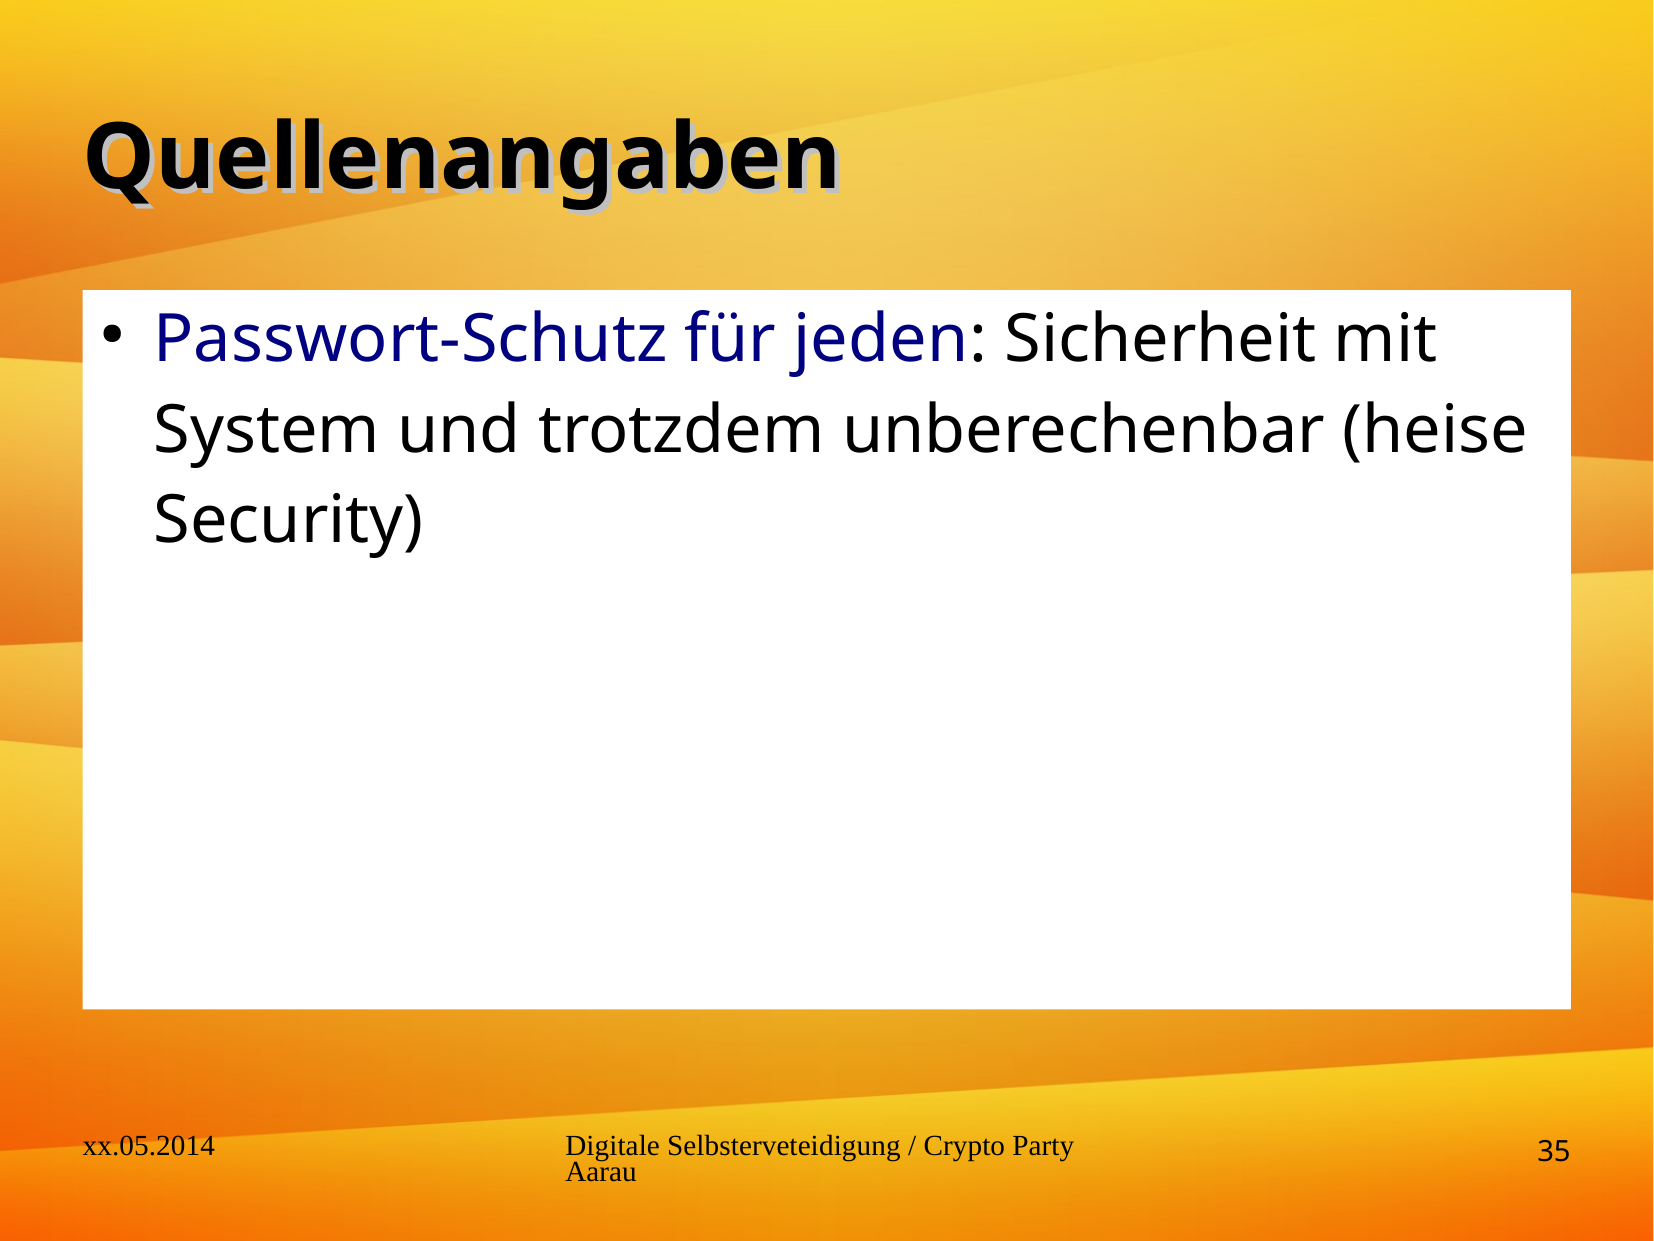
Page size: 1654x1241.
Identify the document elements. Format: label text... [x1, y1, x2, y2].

title Quellenangaben [82, 49, 1571, 257]
list Passwort-Schutz für jeden: Sicherheit mit System und trotzdem unberechenbar (heise Security) [82, 290, 1571, 1010]
picture [0, 0, 1654, 1241]
